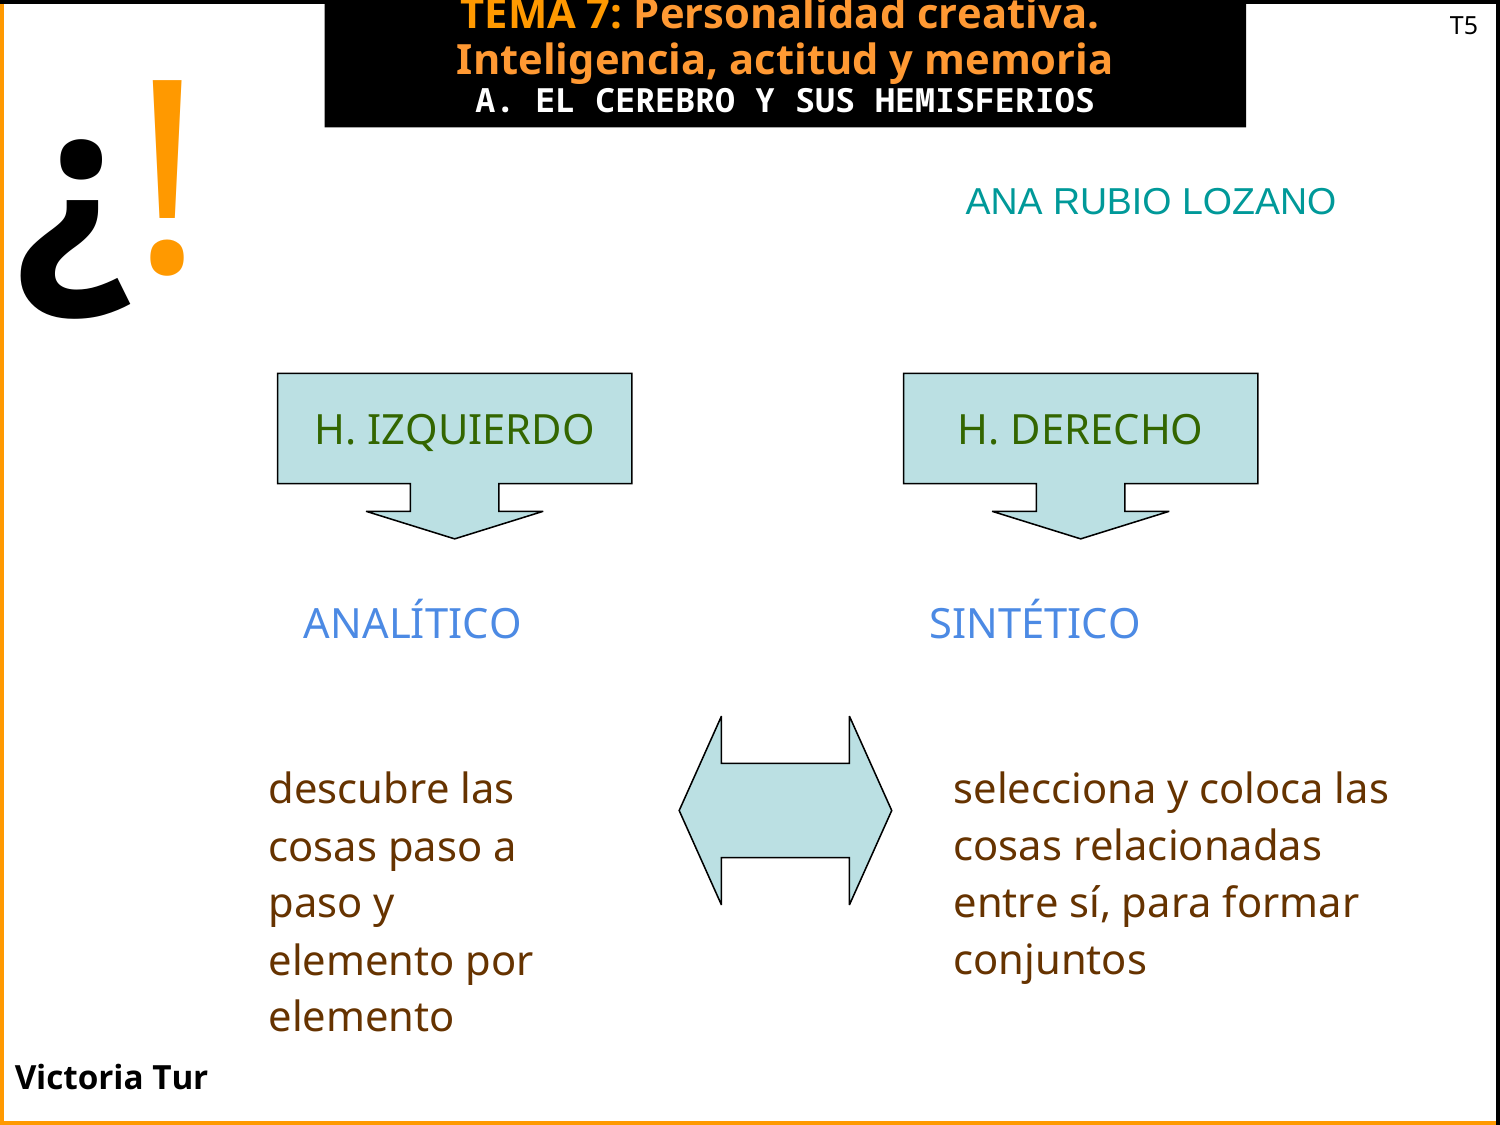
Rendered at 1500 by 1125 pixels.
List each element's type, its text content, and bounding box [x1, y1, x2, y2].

text_box H. DERECHO [903, 373, 1258, 539]
text_box ANALÍTICO [289, 586, 632, 659]
text_box selecciona y coloca las cosas relacionadas entre sí, para formar conjuntos [938, 751, 1436, 995]
text_box H. IZQUIERDO [277, 373, 632, 539]
text_box SINTÉTICO [903, 586, 1247, 659]
text_box descubre las cosas paso a paso y elemento por elemento [253, 751, 597, 1052]
title ANA RUBIO LOZANO [950, 172, 1437, 244]
text_box [679, 716, 892, 905]
text_box T5 [1435, 0, 1500, 50]
